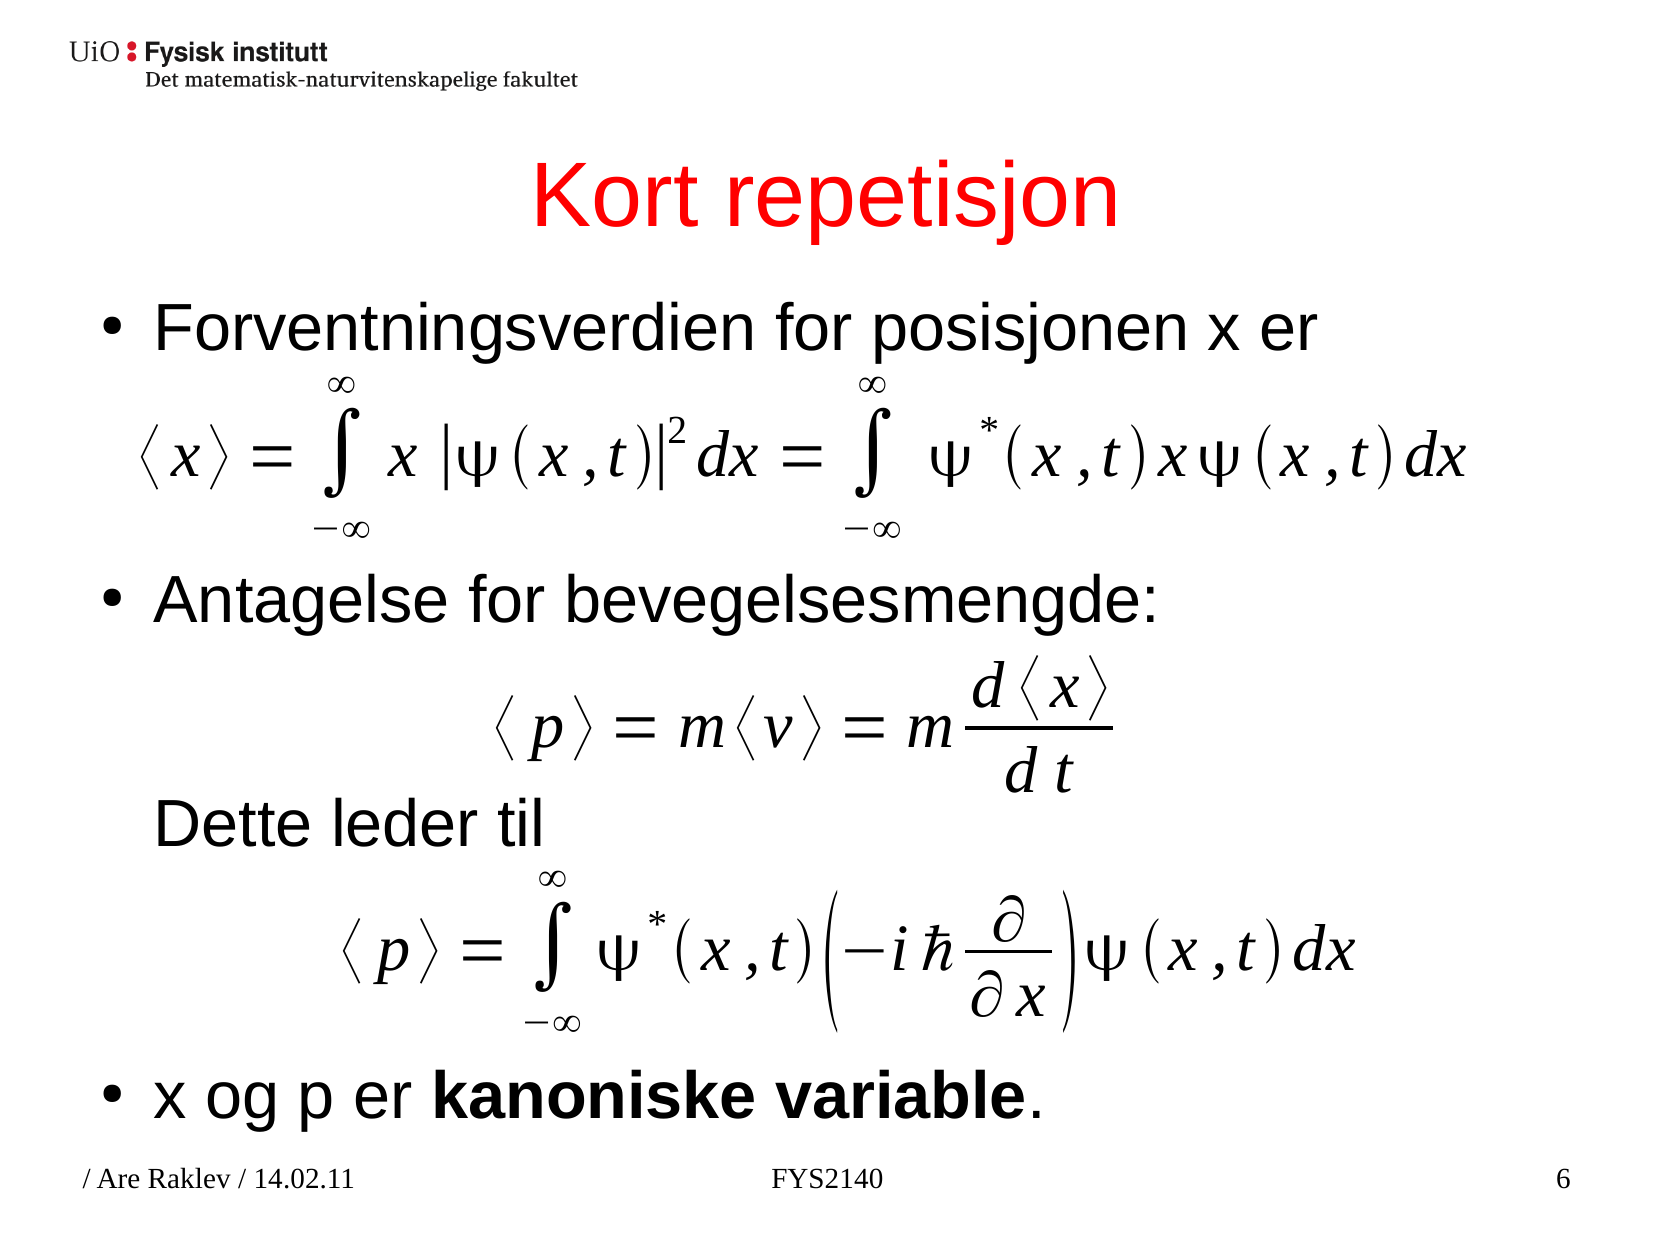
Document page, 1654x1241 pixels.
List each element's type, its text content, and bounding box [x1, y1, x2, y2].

chart [487, 647, 1123, 808]
picture [68, 37, 581, 93]
chart [333, 854, 1361, 1043]
list Forventningsverdien for posisjonen x er Antagelse for bevegelsesmengde: Dette leder til x og p er kanoniske variable. [82, 290, 1613, 1131]
chart [132, 360, 1473, 549]
title Kort repetisjon [82, 90, 1571, 290]
